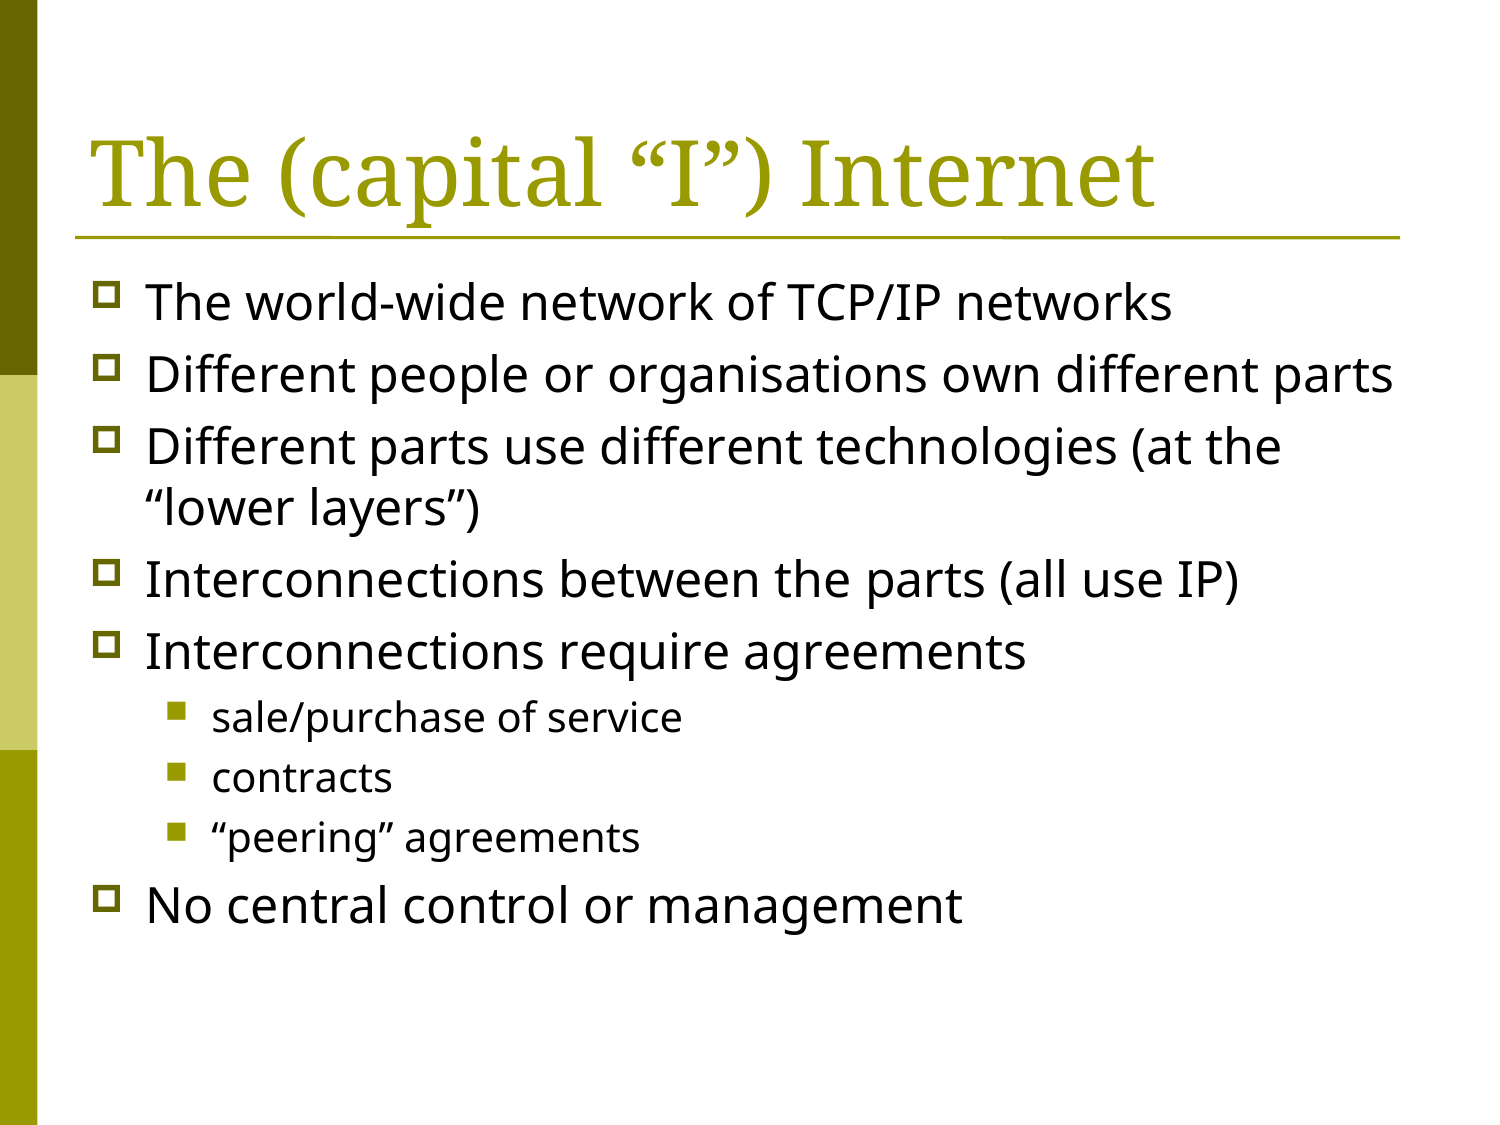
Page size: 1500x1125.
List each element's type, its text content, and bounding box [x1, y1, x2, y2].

title The (capital “I”) Internet [75, 45, 1426, 233]
list The world-wide network of TCP/IP networks Different people or organisations own different parts Different parts use different technologies (at the “lower layers”) Interconnections between the parts (all use IP) Interconnections require agreements sale/purchase of service contracts “peering” agreements No central control or management [75, 262, 1426, 1006]
